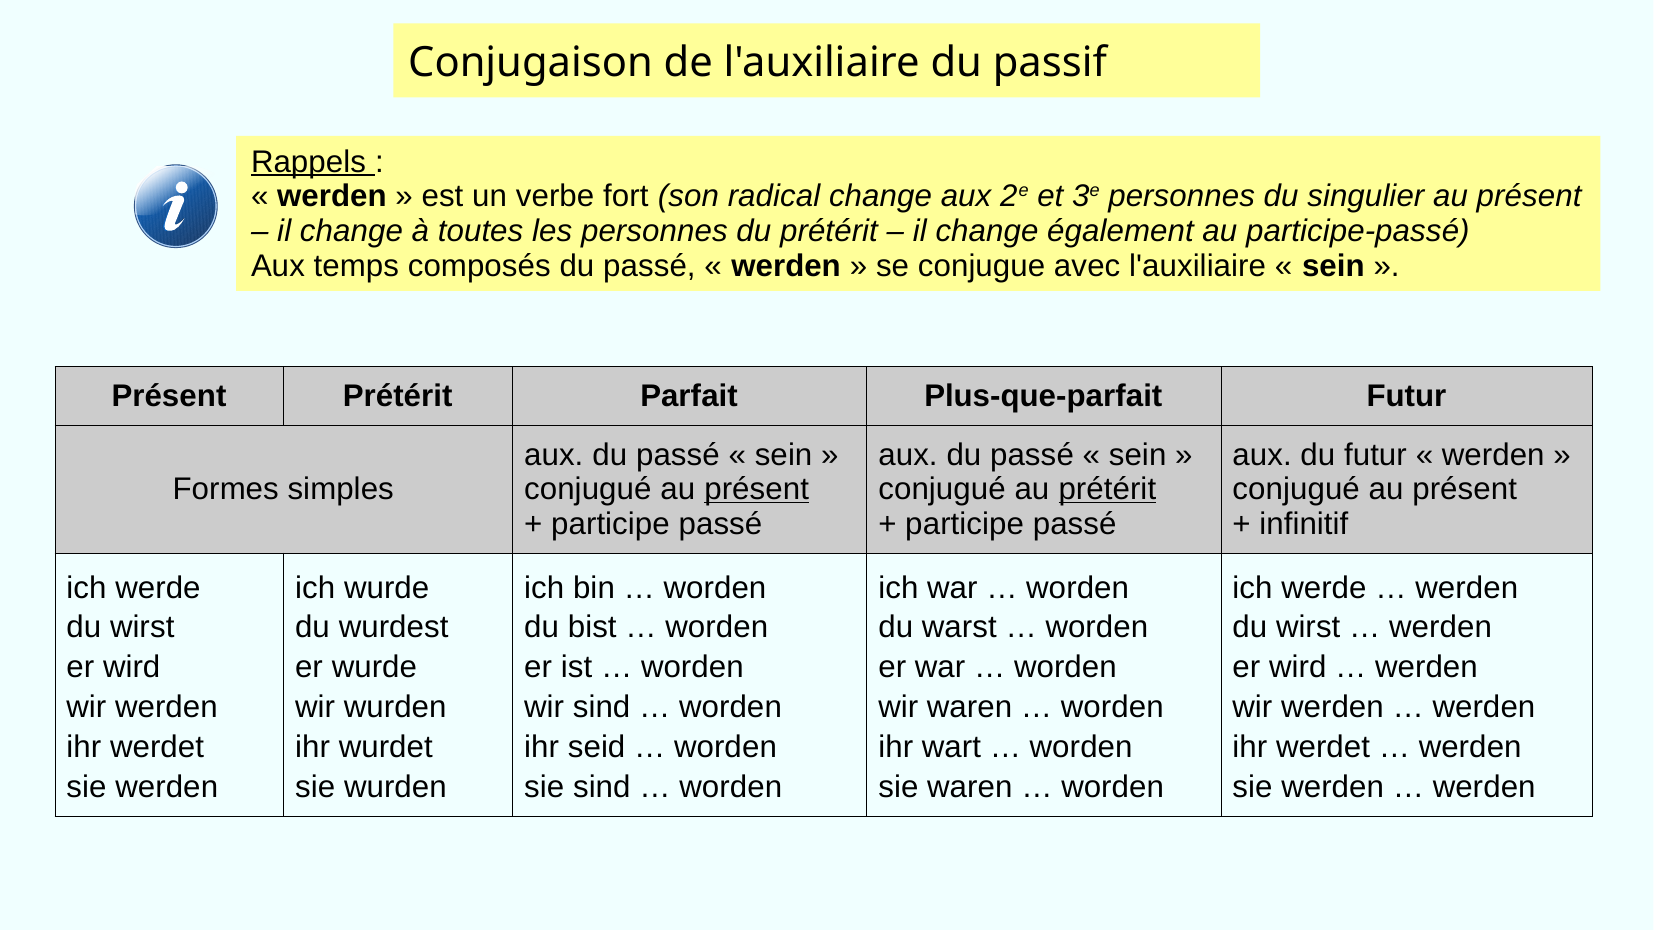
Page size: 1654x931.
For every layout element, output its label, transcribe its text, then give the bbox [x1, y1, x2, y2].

table_header Futur [1222, 367, 1592, 425]
table_cell ich bin … worden du bist … worden er ist … worden wir sind … worden ihr seid … worden sie sind … worden [513, 554, 866, 816]
text_box Rappels : « werden » est un verbe fort (son radical change aux 2e et 3e personnes du singulier au présent – il change à toutes les personnes du prétérit – il change également au participe-passé) Aux temps composés du passé, « werden » se conjugue avec l'auxiliaire « sein ». [236, 135, 1601, 291]
table_header Plus-que-parfait [867, 367, 1221, 425]
text_box Conjugaison de l'auxiliaire du passif [393, 23, 1261, 98]
picture [118, 147, 236, 266]
table_cell Formes simples [56, 426, 512, 553]
table_header Présent [56, 367, 283, 425]
table_cell ich werde … werden du wirst … werden er wird … werden wir werden … werden ihr werdet … werden sie werden … werden [1222, 554, 1592, 816]
table_cell aux. du passé « sein » conjugué au présent + participe passé [513, 426, 866, 553]
table_header Parfait [513, 367, 866, 425]
table_cell aux. du passé « sein » conjugué au prétérit + participe passé [867, 426, 1221, 553]
table_cell aux. du futur « werden » conjugué au présent + infinitif [1222, 426, 1592, 553]
table_cell ich war … worden du warst … worden er war … worden wir waren … worden ihr wart … worden sie waren … worden [867, 554, 1221, 816]
table_cell ich werde du wirst er wird wir werden ihr werdet sie werden [56, 554, 283, 816]
table_cell ich wurde du wurdest er wurde wir wurden ihr wurdet sie wurden [284, 554, 512, 816]
table_header Prétérit [284, 367, 512, 425]
